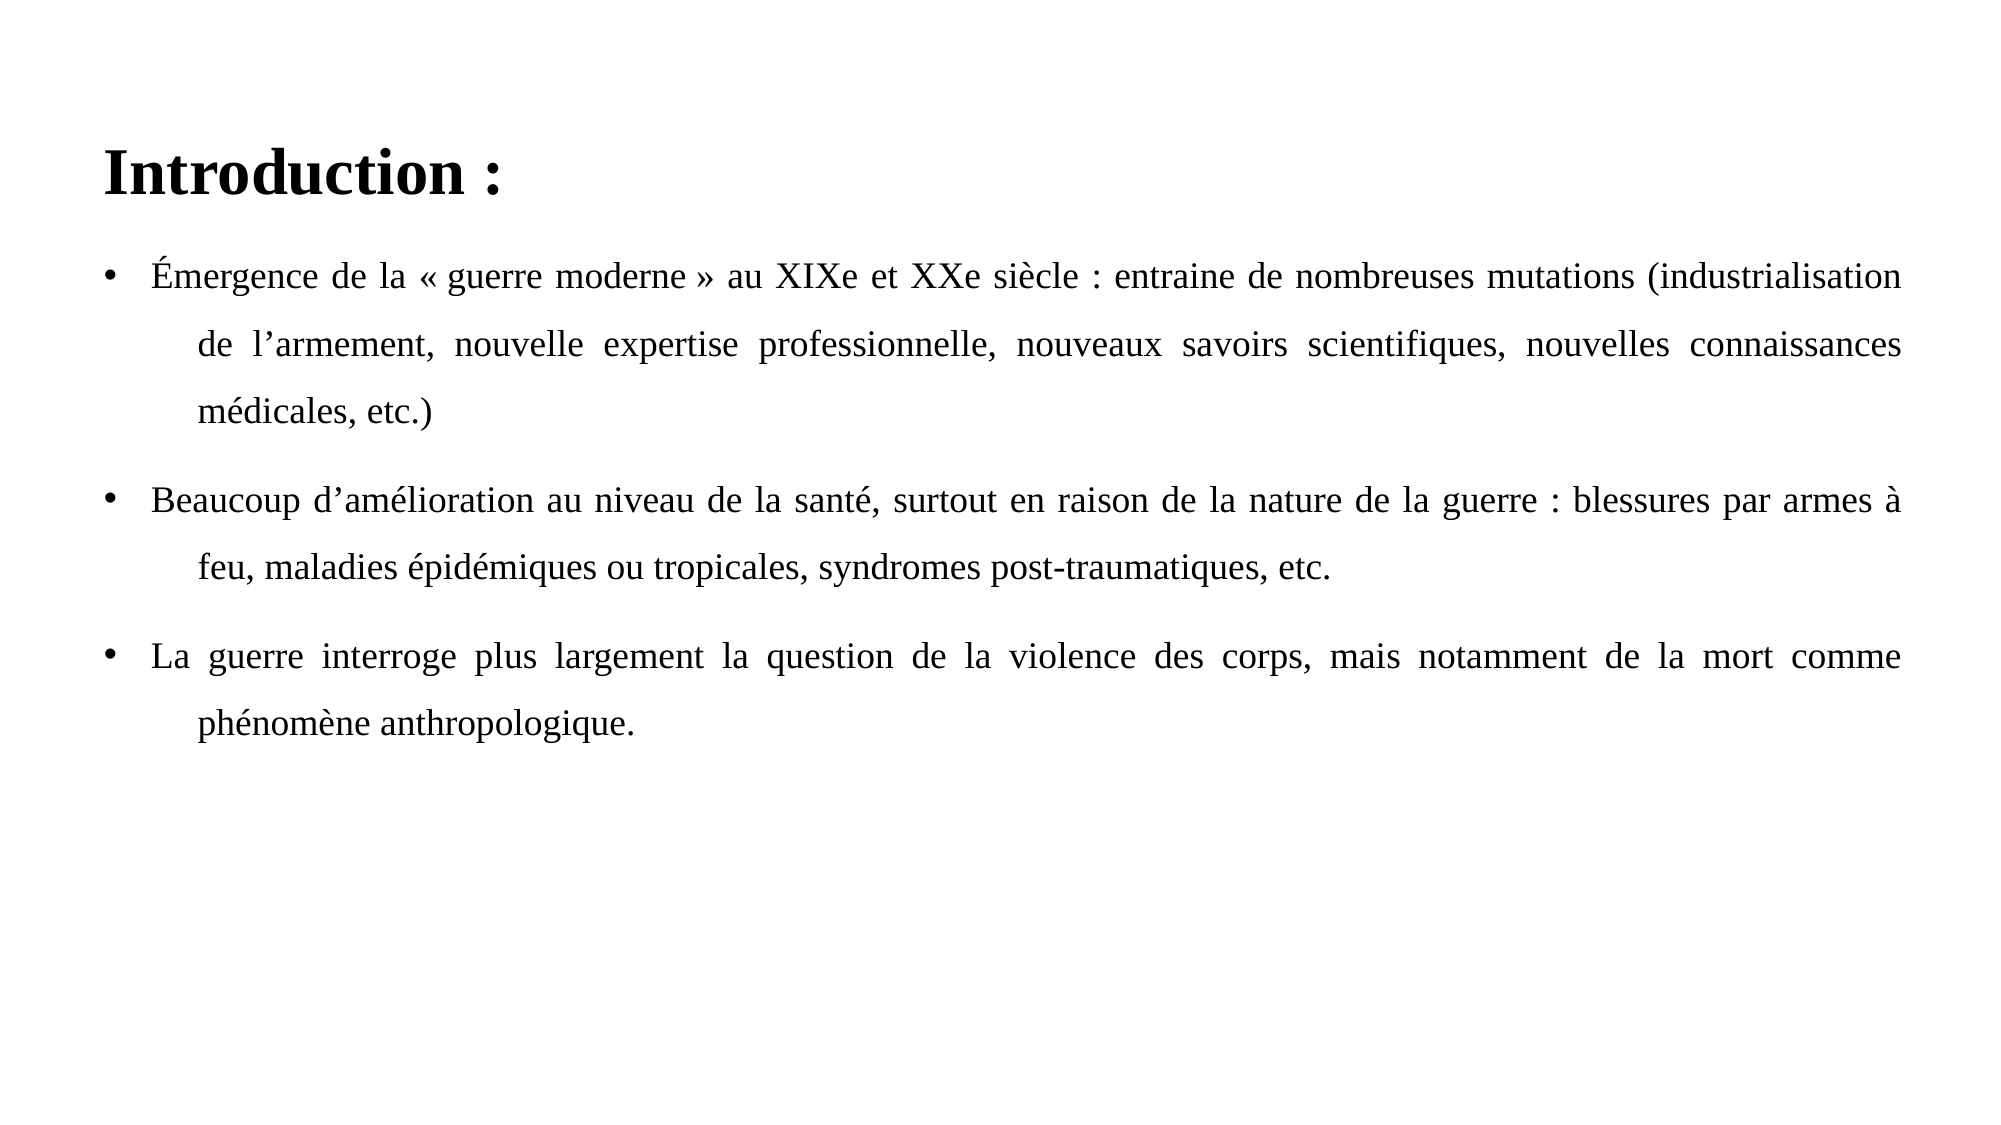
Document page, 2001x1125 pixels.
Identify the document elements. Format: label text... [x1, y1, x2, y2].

list Introduction : Émergence de la « guerre moderne » au XIXe et XXe siècle : entraine de nombreuses mutations (industrialisation de l’armement, nouvelle expertise professionnelle, nouveaux savoirs scientifiques, nouvelles connaissances médicales, etc.) Beaucoup d’amélioration au niveau de la santé, surtout en raison de la nature de la guerre : blessures par armes à feu, maladies épidémiques ou tropicales, syndromes post-traumatiques, etc. La guerre interroge plus largement la question de la violence des corps, mais notamment de la mort comme phénomène anthropologique. [88, 80, 1920, 1098]
